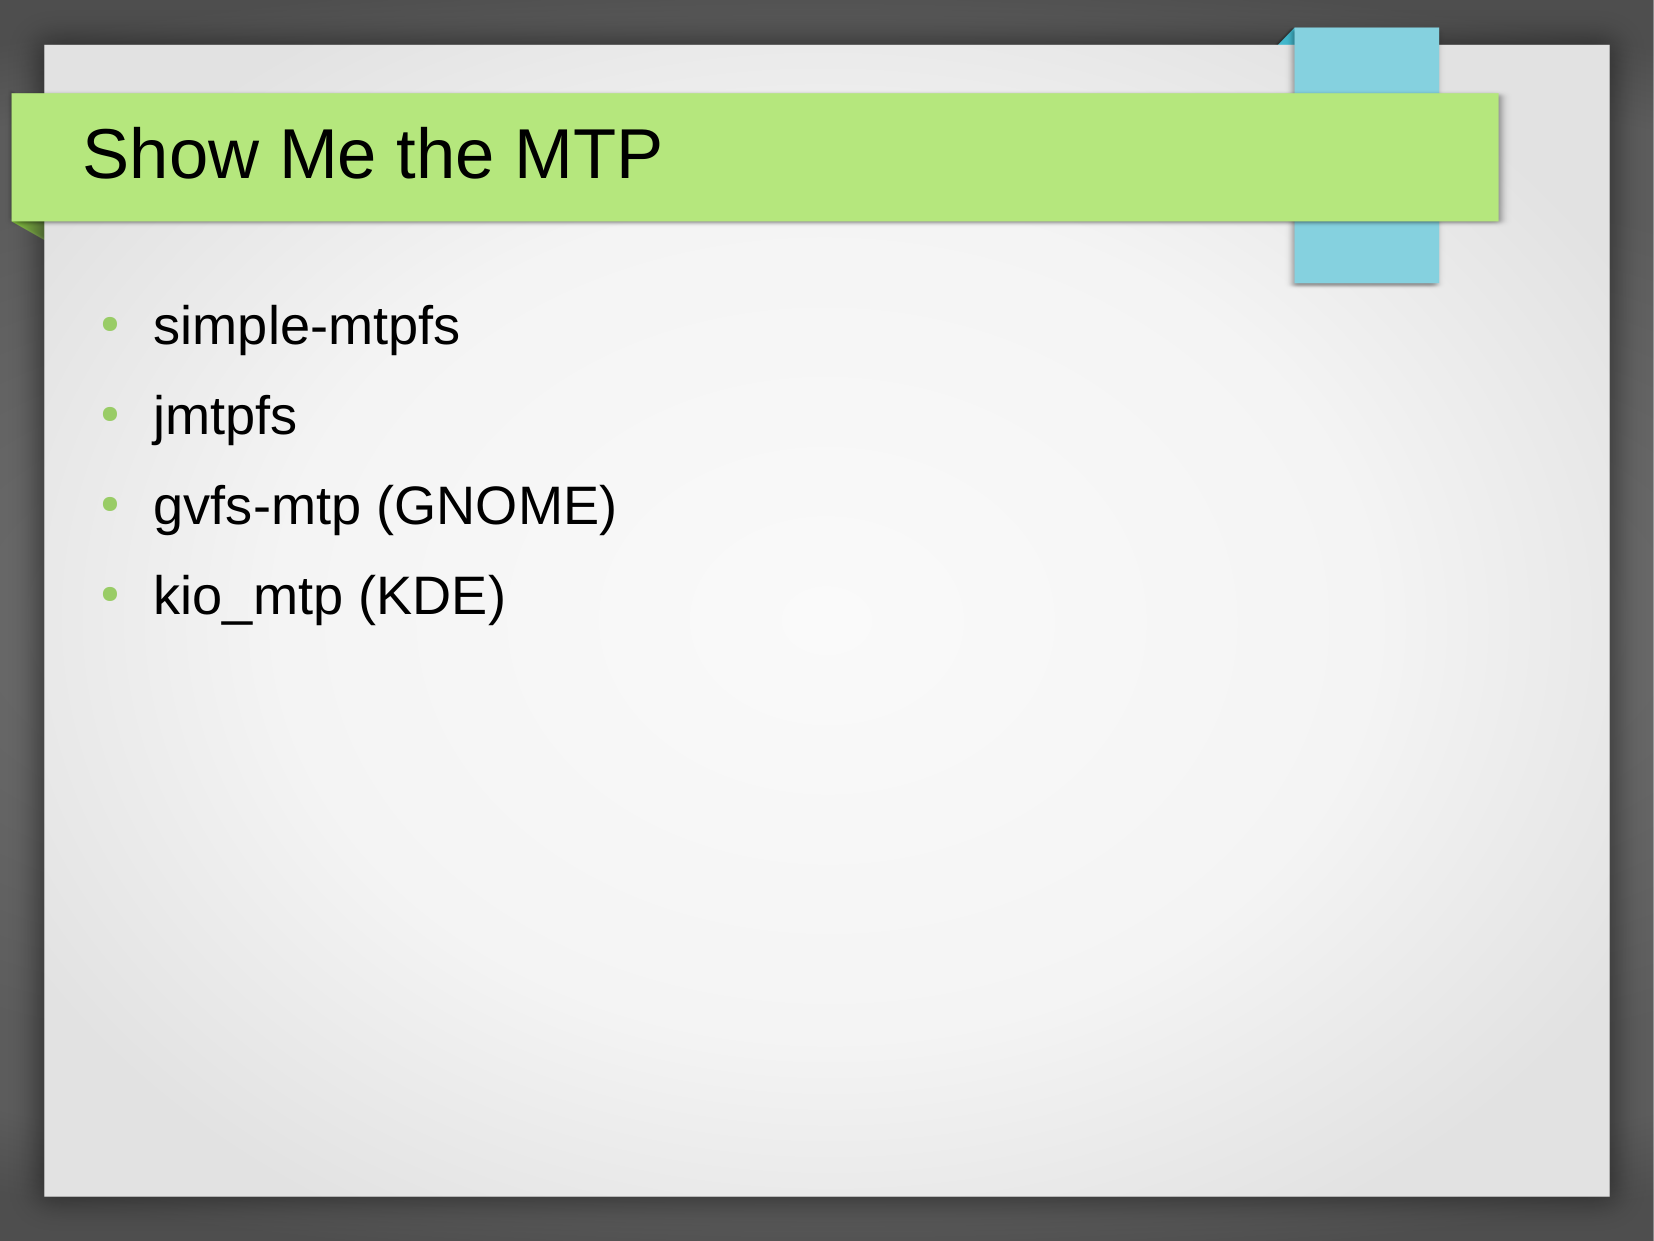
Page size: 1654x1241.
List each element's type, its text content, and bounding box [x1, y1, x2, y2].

list simple-mtpfs jmtpfs gvfs-mtp (GNOME) kio_mtp (KDE) [82, 295, 1571, 1015]
picture [0, 0, 1654, 1241]
title Show Me the MTP [82, 94, 1264, 213]
